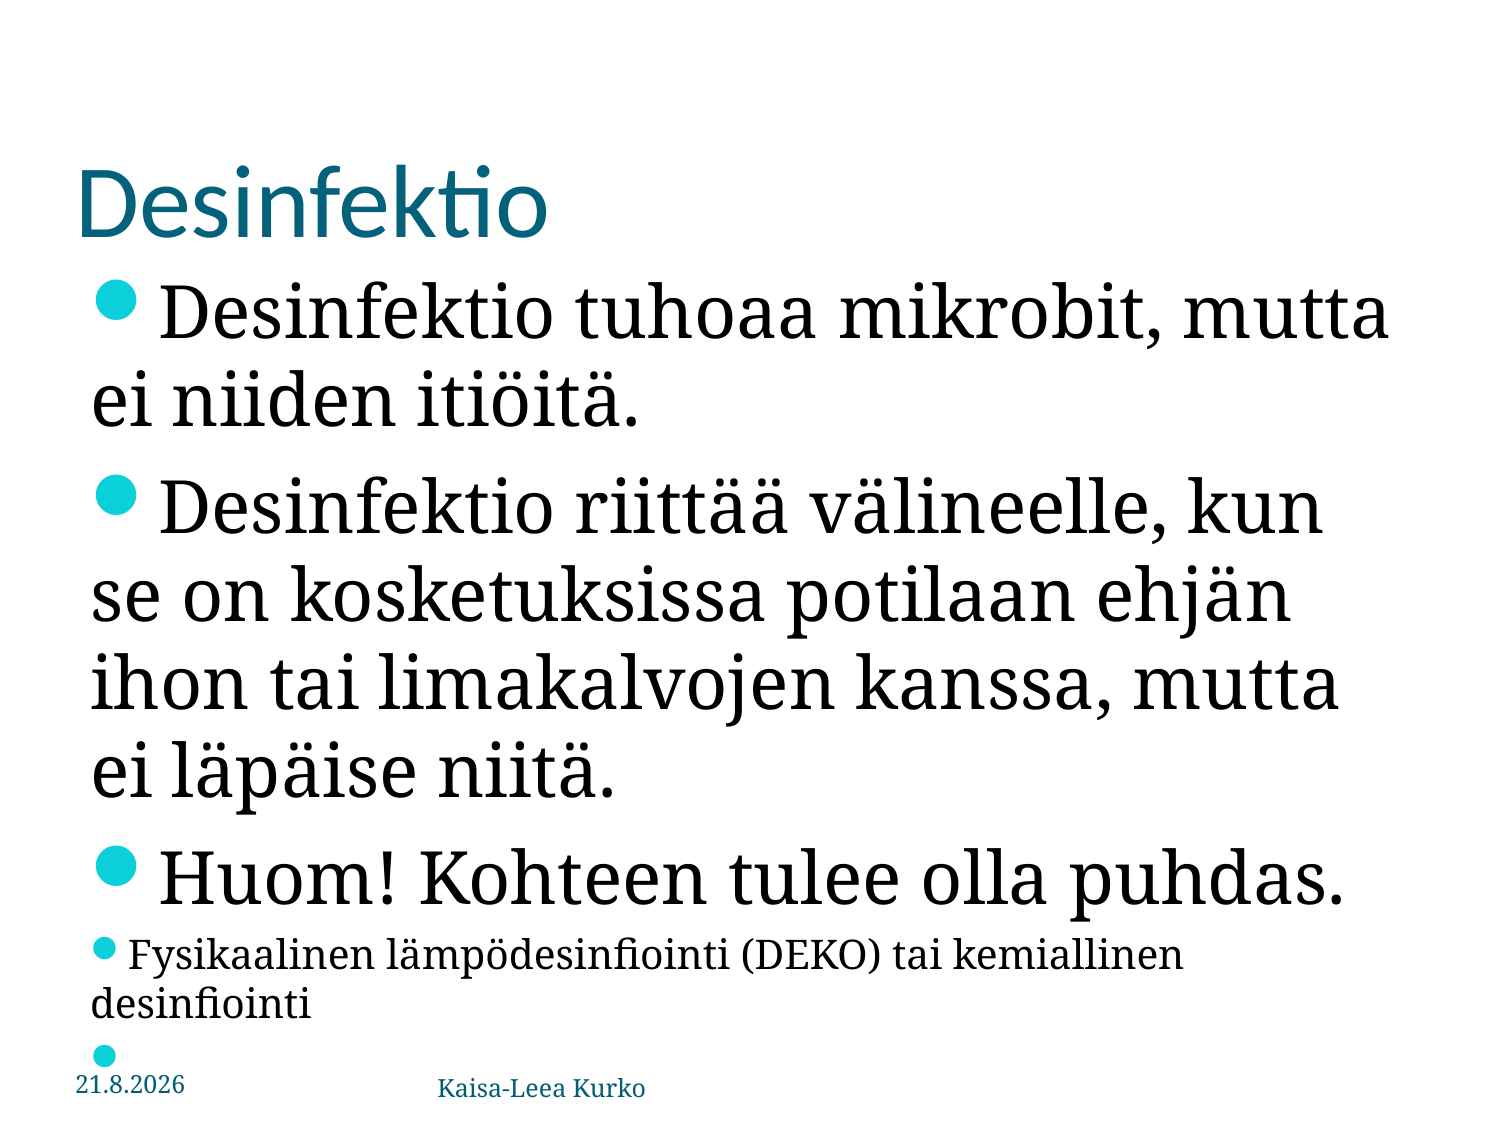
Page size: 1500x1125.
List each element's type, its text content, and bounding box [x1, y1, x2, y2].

text_box 9.8.2020 [74, 1042, 426, 1103]
list Desinfektio tuhoaa mikrobit, mutta ei niiden itiöitä. Desinfektio riittää välineelle, kun se on kosketuksissa potilaan ehjän ihon tai limakalvojen kanssa, mutta ei läpäise niitä. Huom! Kohteen tulee olla puhdas. Fysikaalinen lämpödesinfiointi (DEKO) tai kemiallinen desinfiointi [75, 257, 1426, 1038]
title Desinfektio [75, 115, 1426, 257]
text_box Kaisa-Leea Kurko [437, 1042, 988, 1103]
